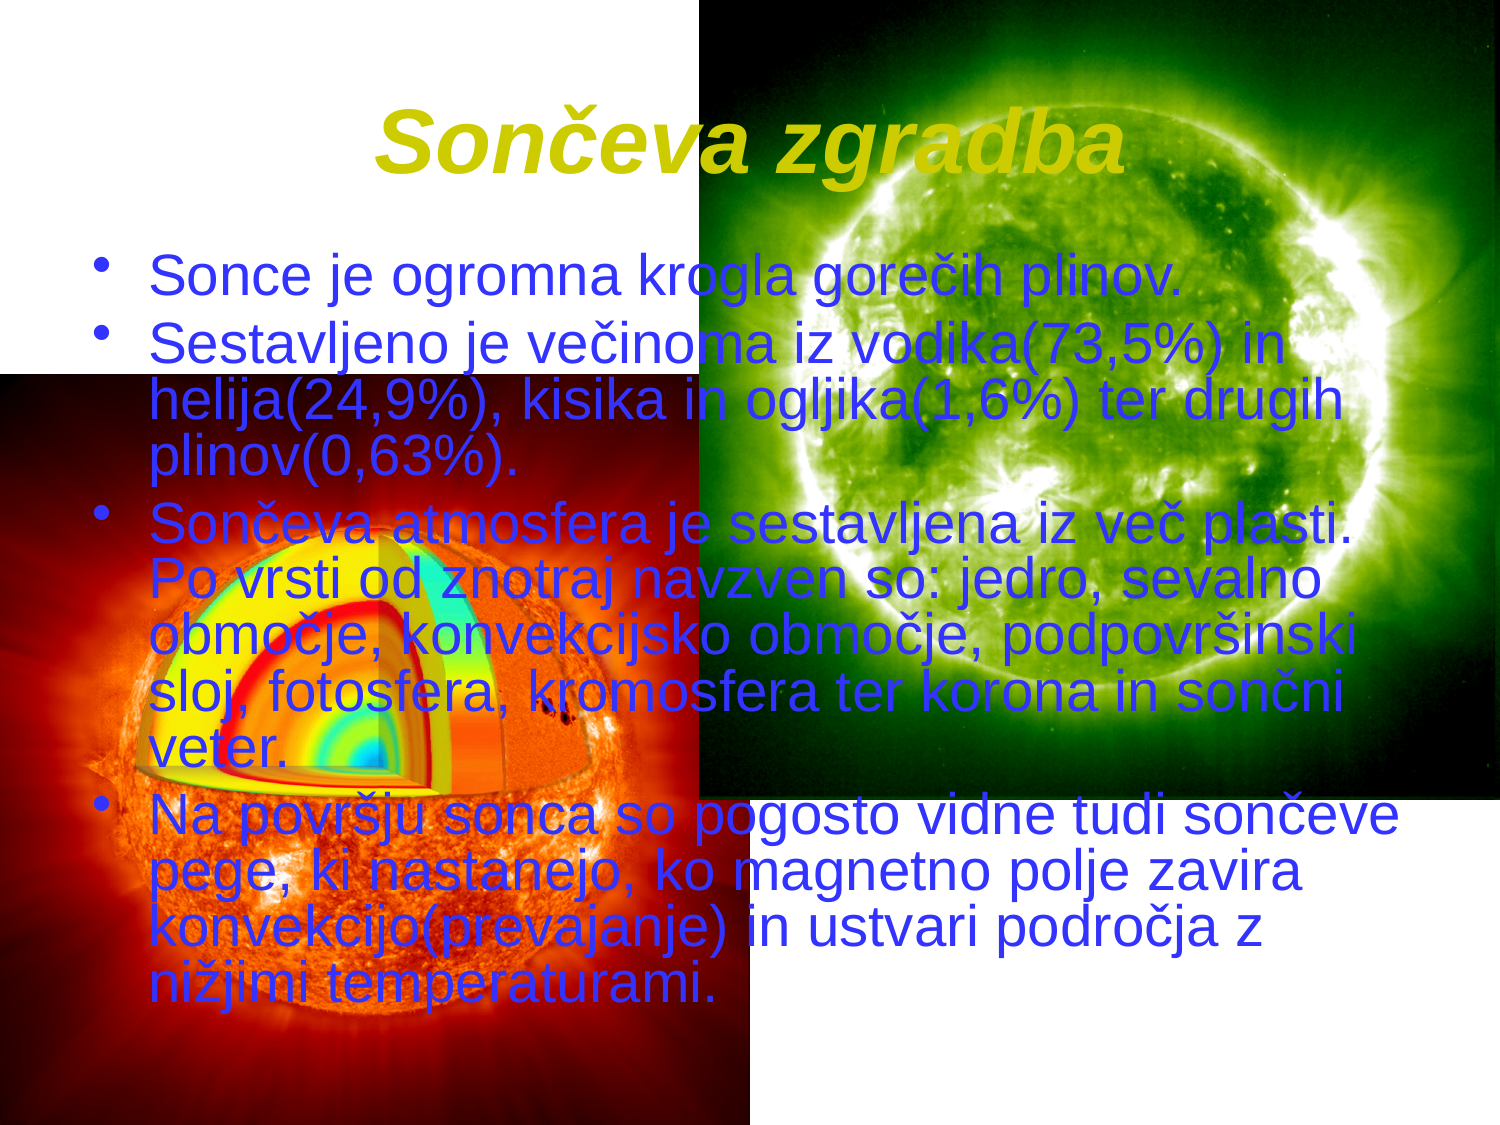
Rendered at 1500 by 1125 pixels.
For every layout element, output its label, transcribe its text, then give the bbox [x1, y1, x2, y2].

list Sonce je ogromna krogla gorečih plinov. Sestavljeno je večinoma iz vodika(73,5%) in helija(24,9%), kisika in ogljika(1,6%) ter drugih plinov(0,63%). Sončeva atmosfera je sestavljena iz več plasti. Po vrsti od znotraj navzven so: jedro, sevalno območje, konvekcijsko območje, podpovršinski sloj, fotosfera, kromosfera ter korona in sončni veter. Na površju sonca so pogosto vidne tudi sončeve pege, ki nastanejo, ko magnetno polje zavira konvekcijo(prevajanje) in ustvari področja z nižjimi temperaturami. [76, 243, 1427, 1106]
picture [0, 374, 750, 1125]
title Sončeva zgradba [76, 42, 1427, 231]
picture [699, 0, 1500, 800]
